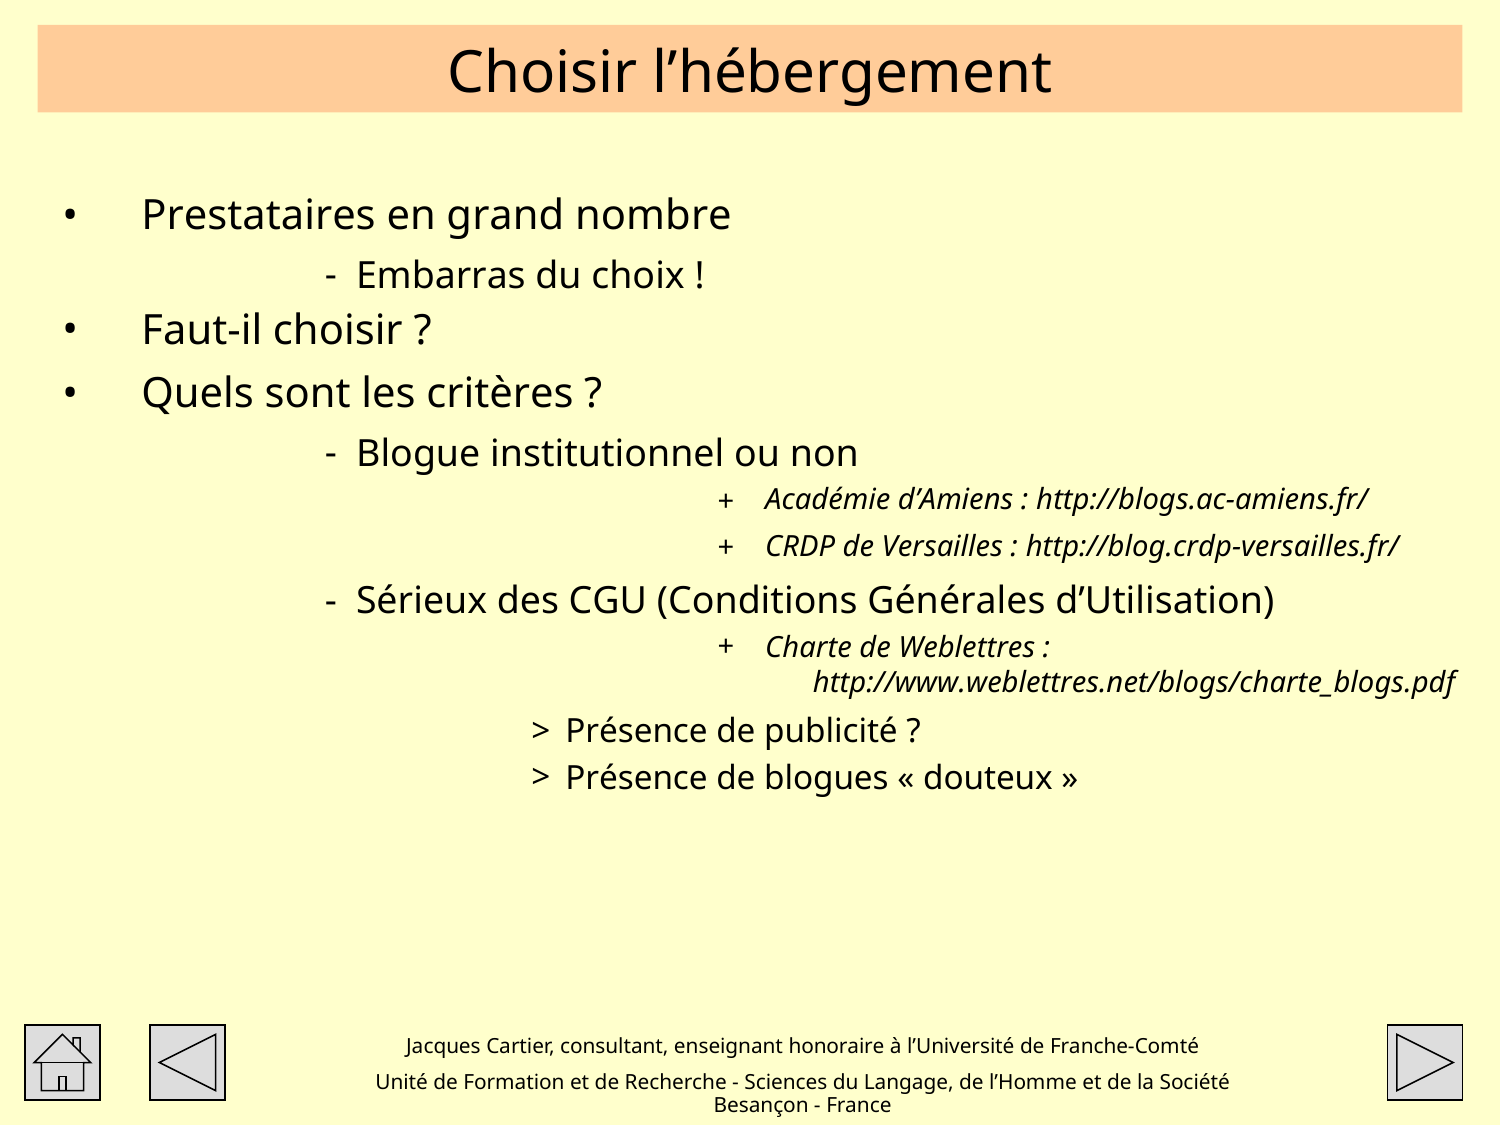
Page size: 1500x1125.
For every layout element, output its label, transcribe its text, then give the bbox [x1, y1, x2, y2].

list Prestataires en grand nombre Embarras du choix ! Faut-il choisir ? Quels sont les critères ? Blogue institutionnel ou non Académie d’Amiens : http://blogs.ac-amiens.fr/ CRDP de Versailles : http://blog.crdp-versailles.fr/ Sérieux des CGU (Conditions Générales d’Utilisation) Charte de Weblettres : http://www.weblettres.net/blogs/charte_blogs.pdf Présence de publicité ? Présence de blogues « douteux » [62, 187, 1471, 975]
title Choisir l’hébergement [37, 24, 1463, 113]
